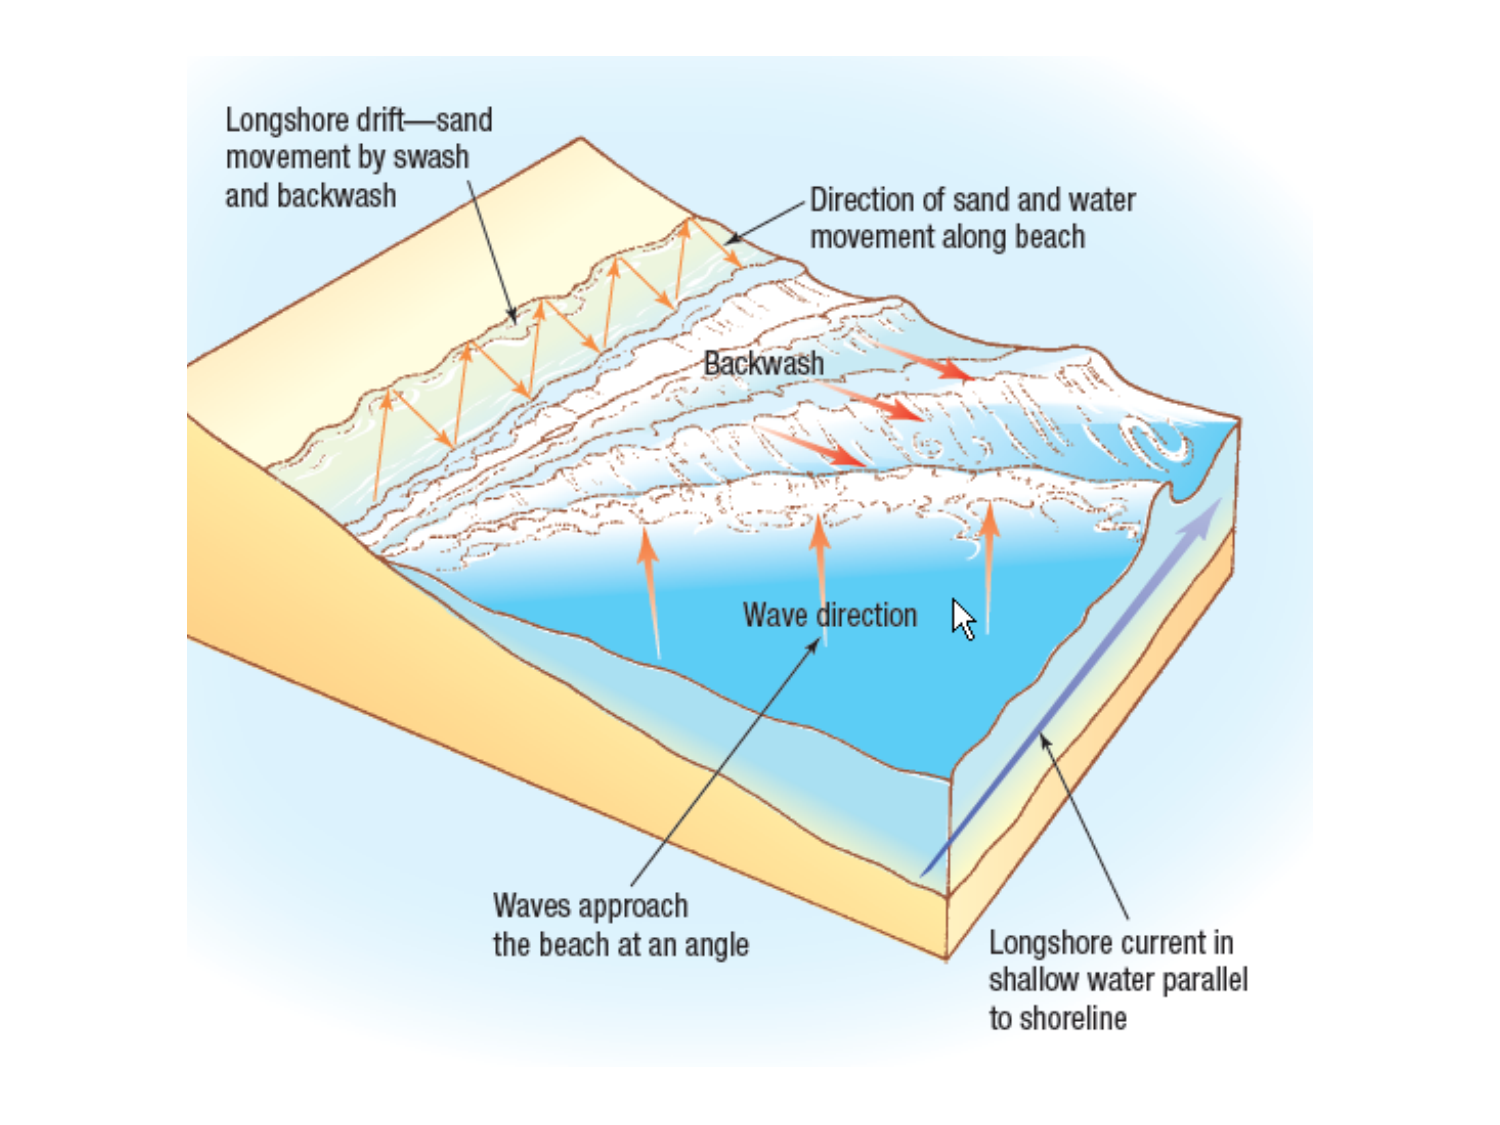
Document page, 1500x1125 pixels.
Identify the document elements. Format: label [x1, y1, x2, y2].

picture [187, 56, 1313, 1067]
